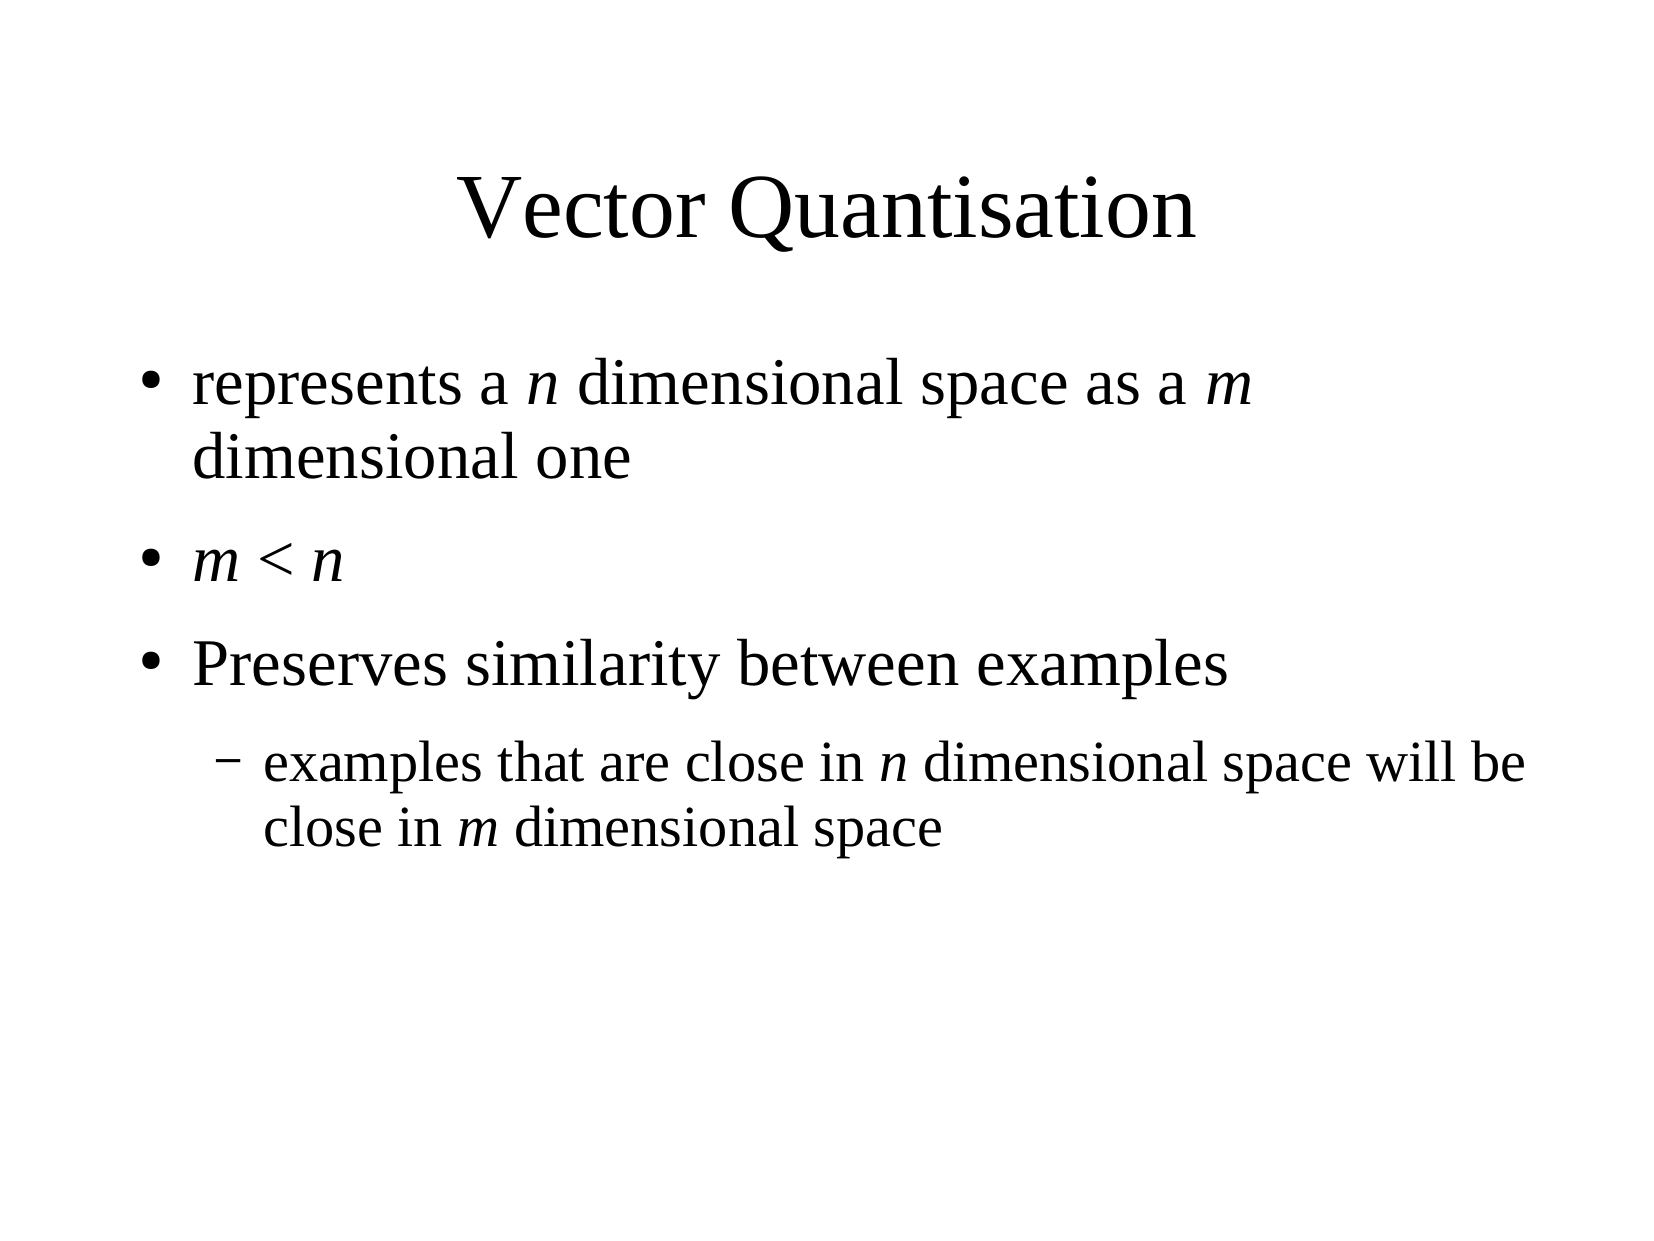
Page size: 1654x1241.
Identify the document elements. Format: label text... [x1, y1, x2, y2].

list represents a n dimensional space as a m dimensional one m < n Preserves similarity between examples examples that are close in n dimensional space will be close in m dimensional space [121, 344, 1534, 1127]
title Vector Quantisation [121, 102, 1534, 311]
